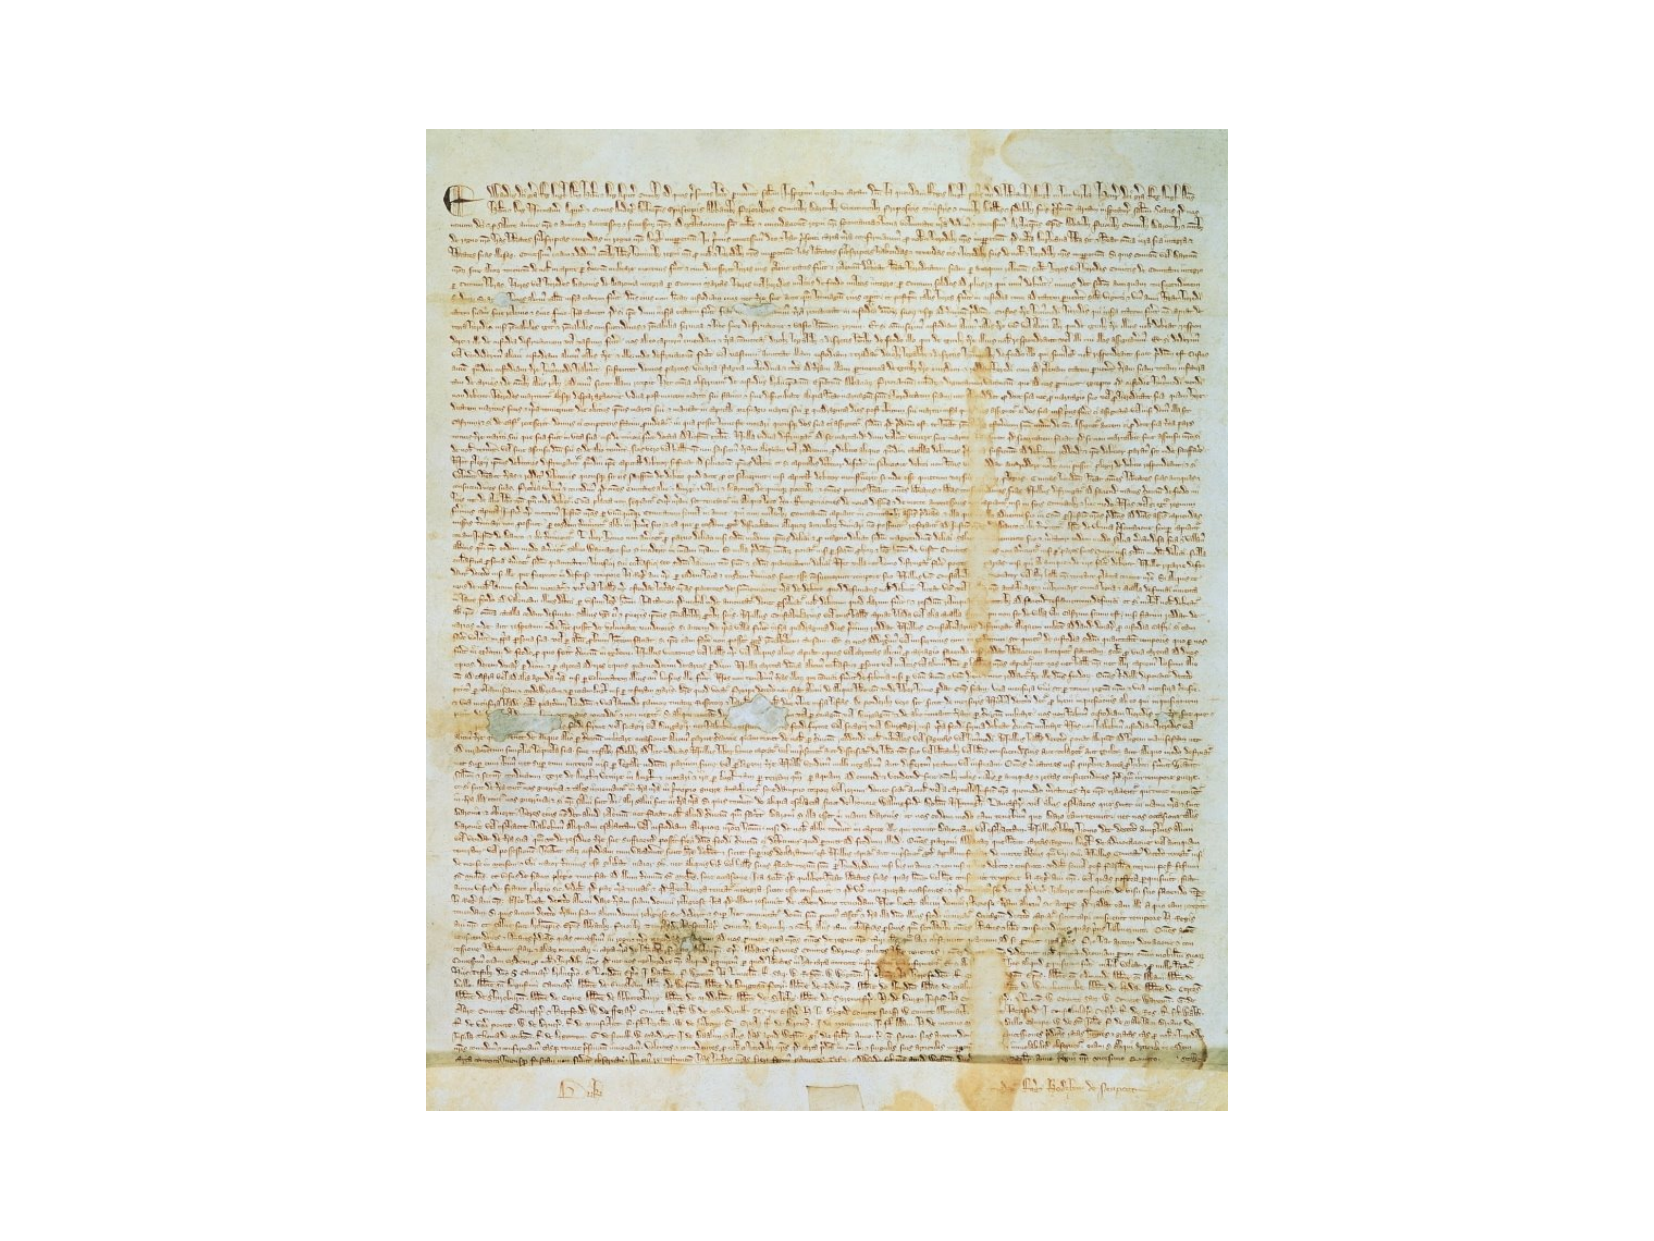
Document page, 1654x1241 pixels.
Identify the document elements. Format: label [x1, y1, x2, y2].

picture [426, 129, 1228, 1111]
